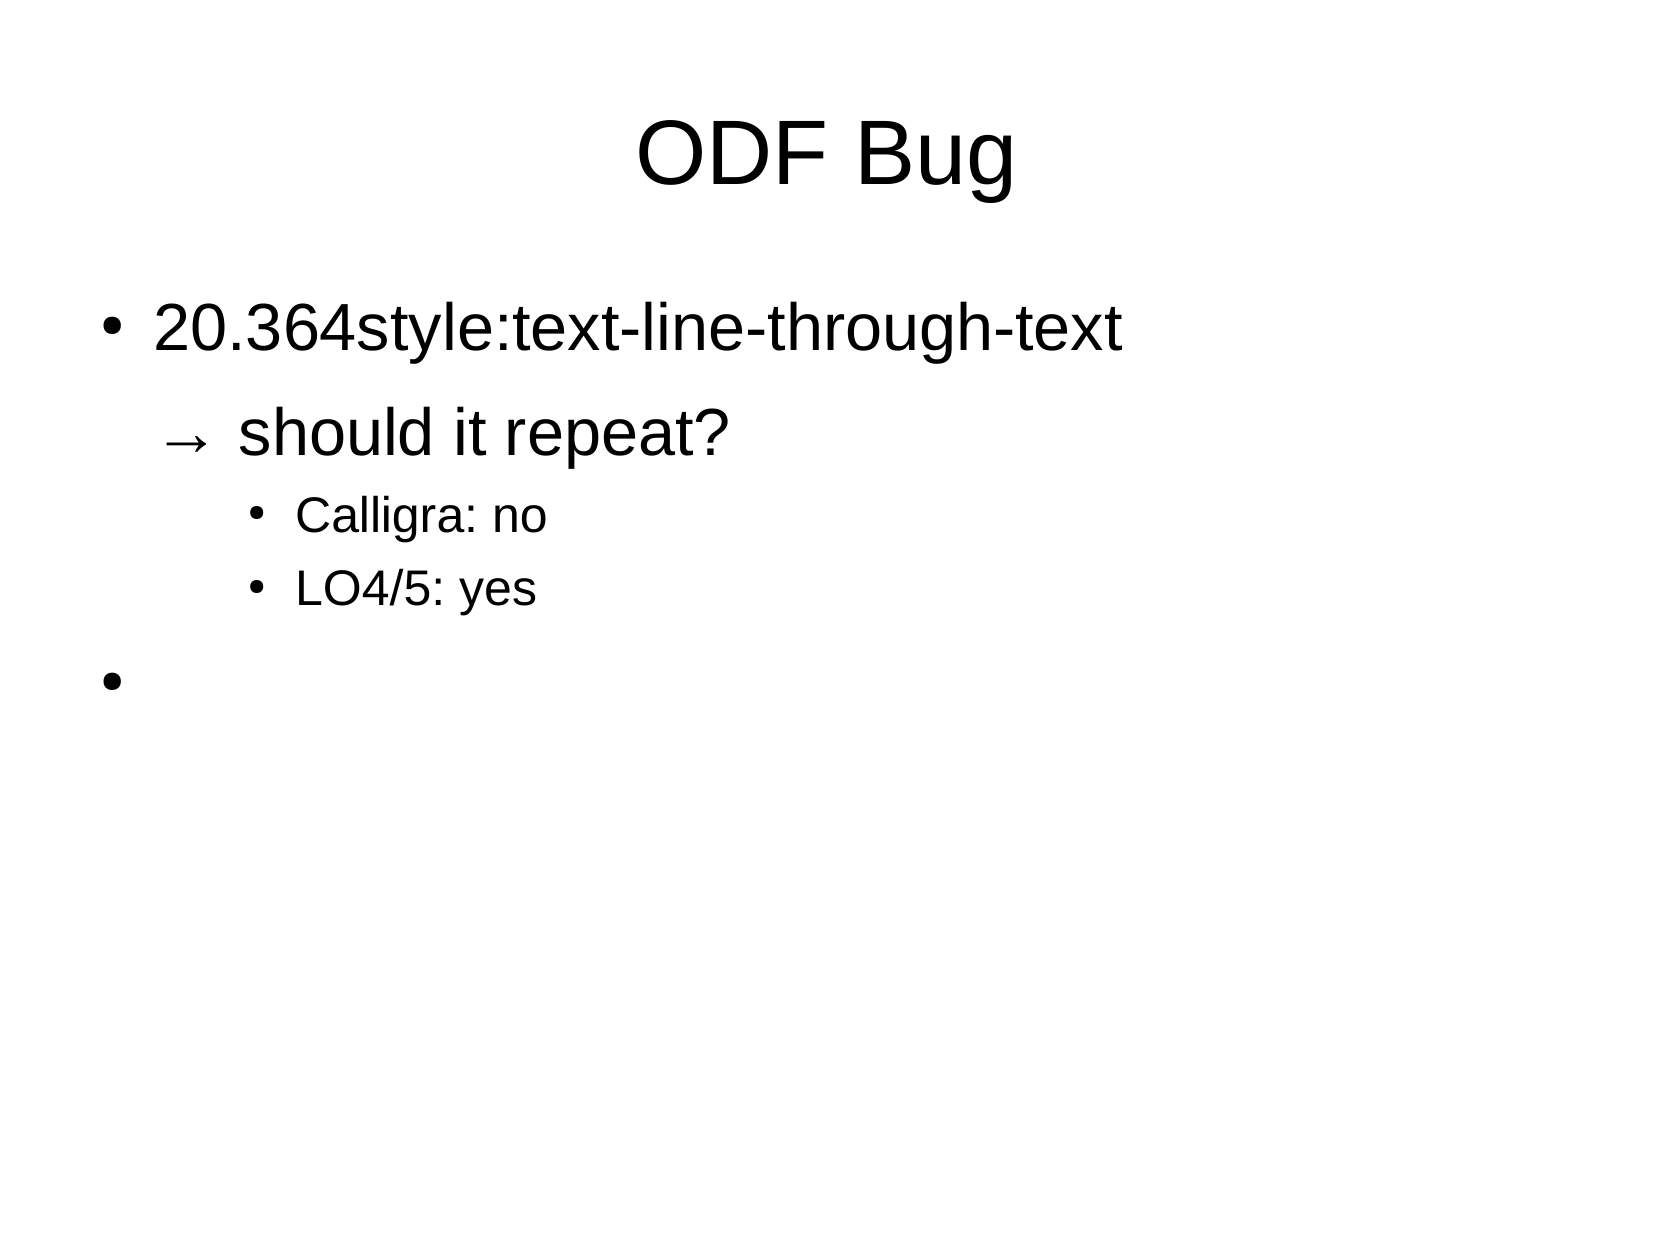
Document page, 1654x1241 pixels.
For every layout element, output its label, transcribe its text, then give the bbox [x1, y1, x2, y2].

list 20.364style:text-line-through-text → should it repeat? Calligra: no LO4/5: yes [82, 290, 1571, 1010]
title ODF Bug [82, 49, 1571, 257]
